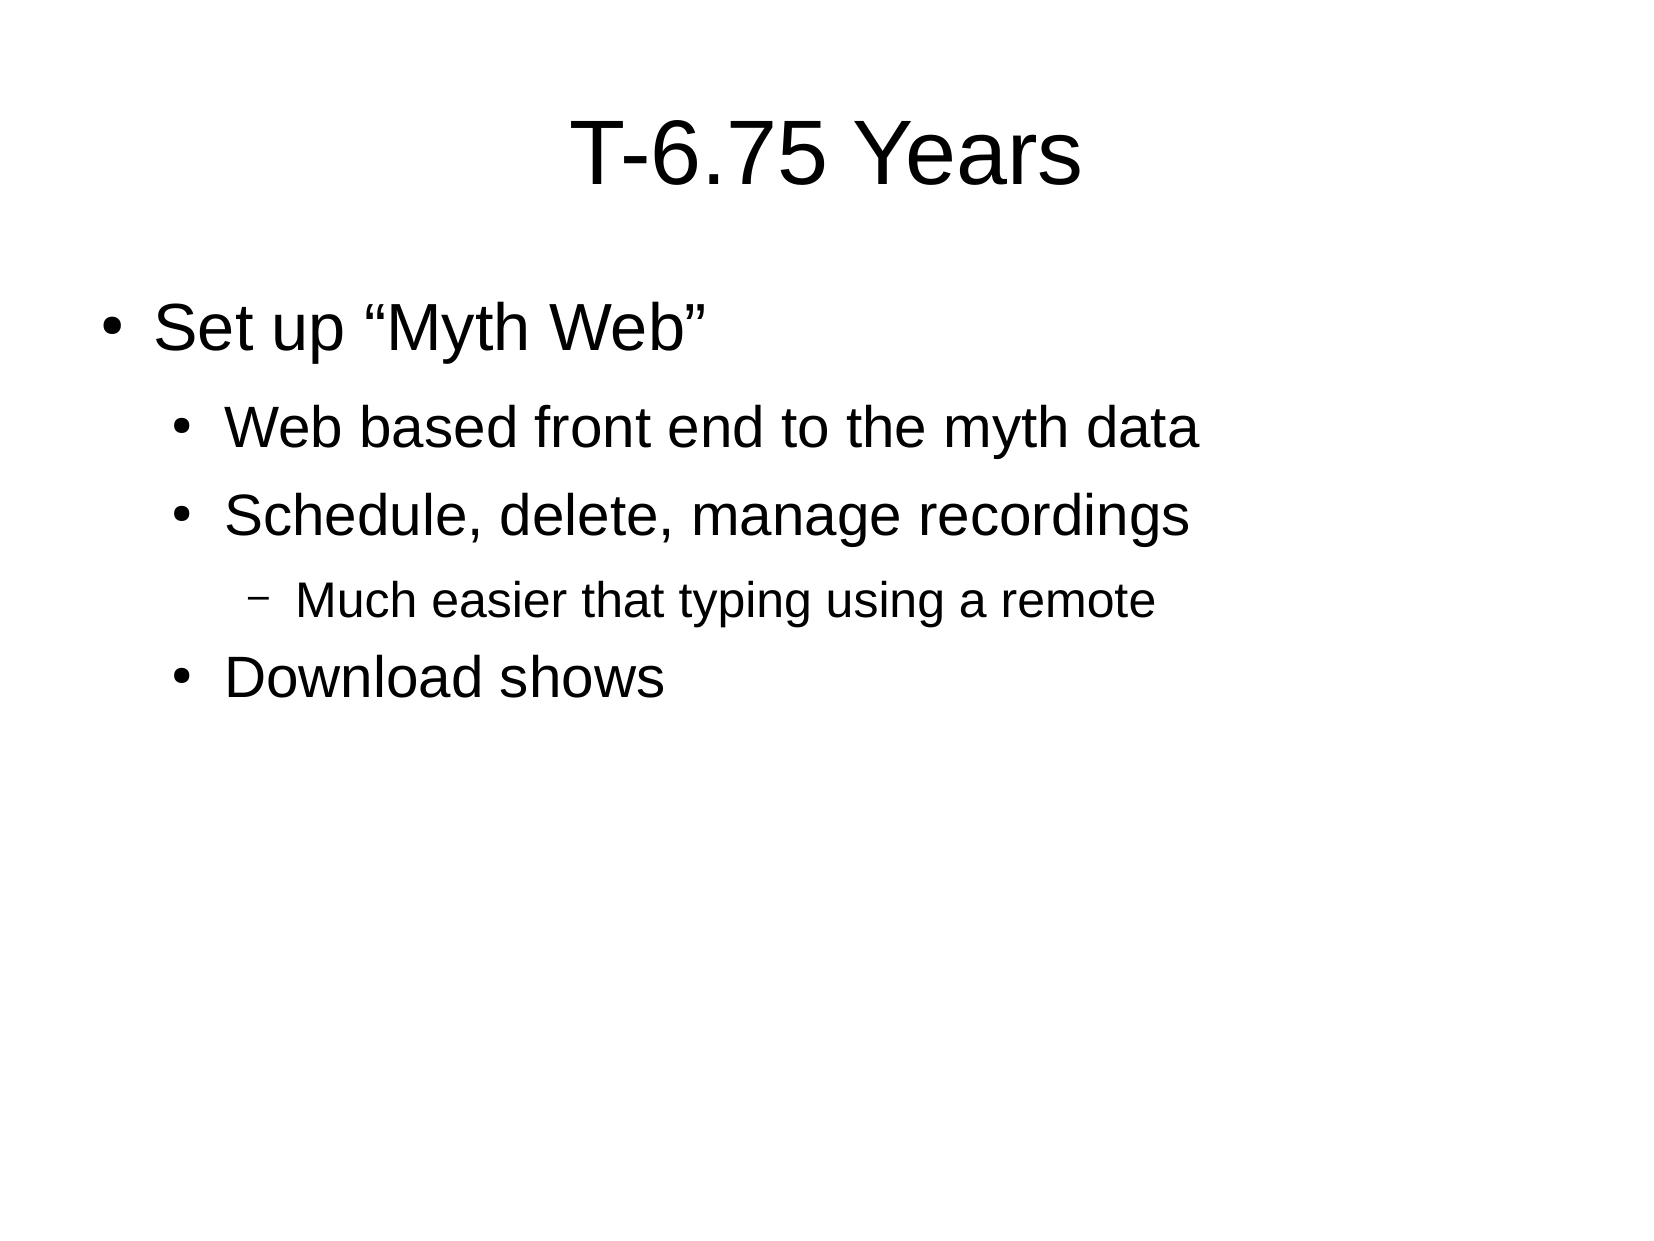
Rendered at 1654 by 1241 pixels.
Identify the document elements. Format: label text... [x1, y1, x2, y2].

title T-6.75 Years [82, 49, 1571, 257]
list Set up “Myth Web” Web based front end to the myth data Schedule, delete, manage recordings Much easier that typing using a remote Download shows [82, 290, 1571, 1109]
